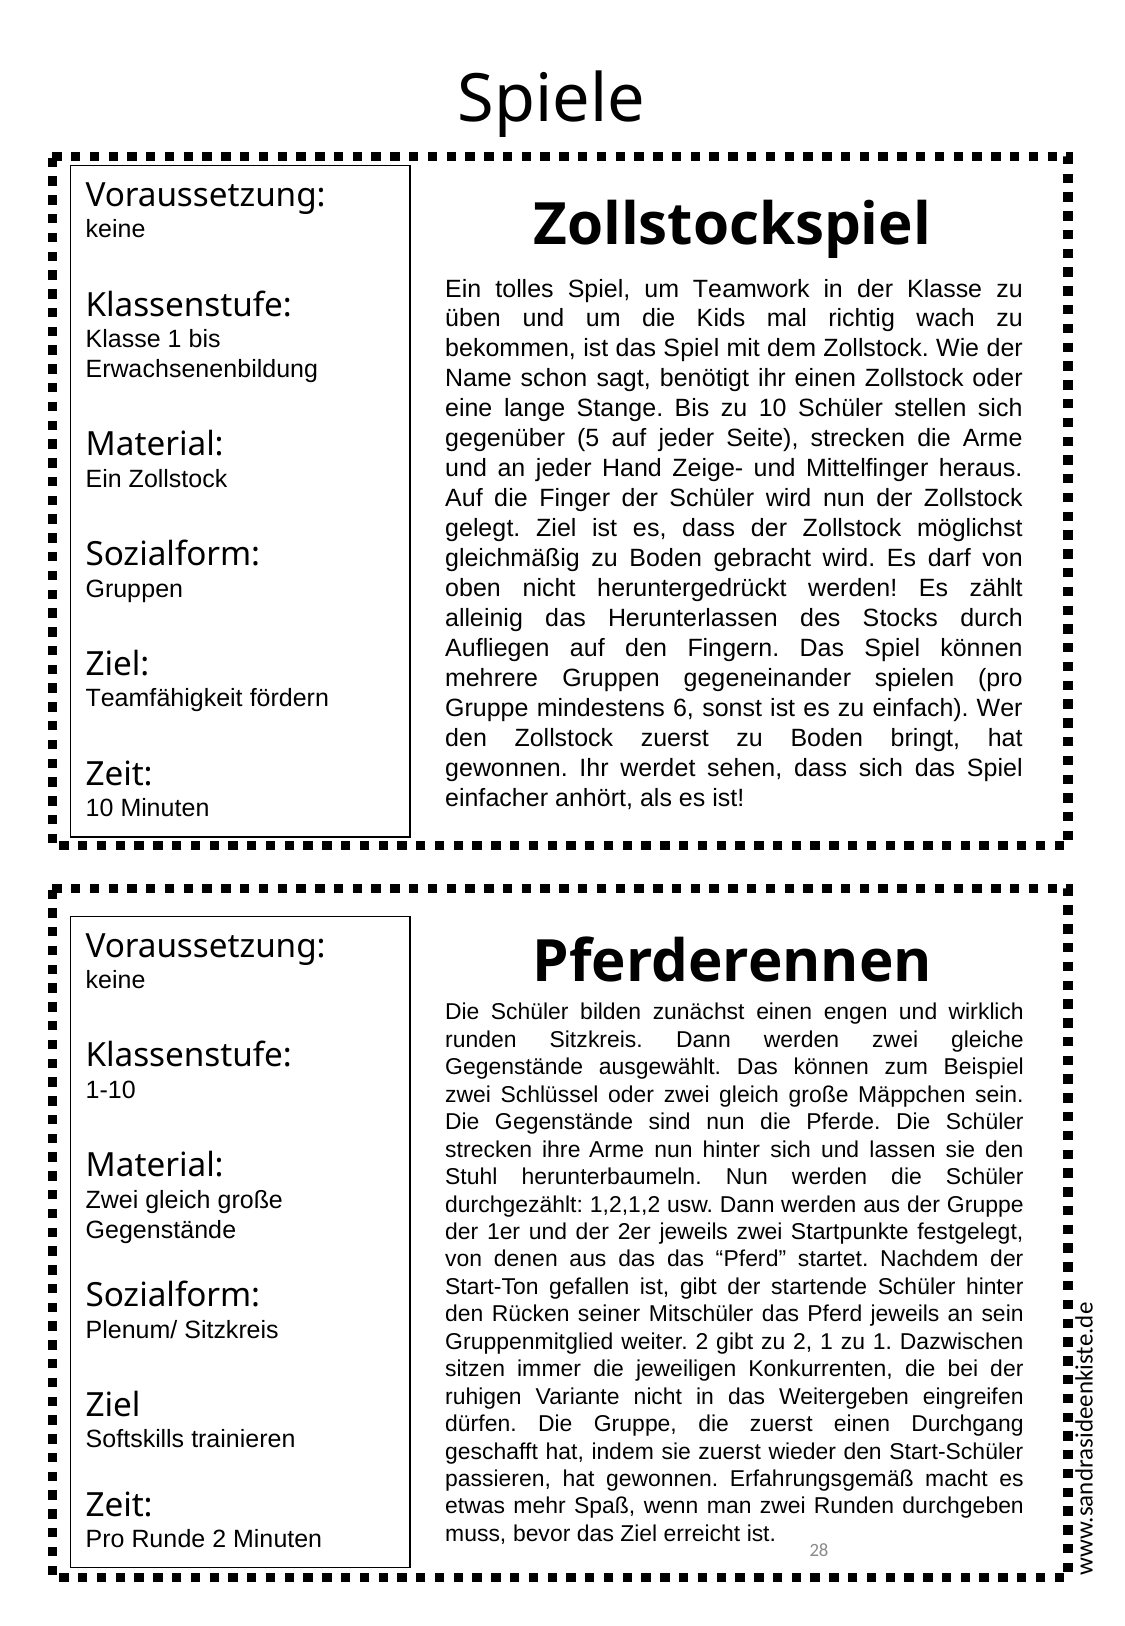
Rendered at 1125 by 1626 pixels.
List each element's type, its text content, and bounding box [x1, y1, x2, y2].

text_box Pferderennen [410, 915, 1055, 1002]
text_box Zollstockspiel [410, 178, 1055, 265]
text_box Die Schüler bilden zunächst einen engen und wirklich runden Sitzkreis. Dann werden zwei gleiche Gegenstände ausgewählt. Das können zum Beispiel zwei Schlüssel oder zwei gleich große Mäppchen sein. Die Gegenstände sind nun die Pferde. Die Schüler strecken ihre Arme nun hinter sich und lassen sie den Stuhl herunterbaumeln. Nun werden die Schüler durchgezählt: 1,2,1,2 usw. Dann werden aus der Gruppe der 1er und der 2er jeweils zwei Startpunkte festgelegt, von denen aus das das “Pferd” startet. Nachdem der Start-Ton gefallen ist, gibt der startende Schüler hinter den Rücken seiner Mitschüler das Pferd jeweils an sein Gruppenmitglied weiter. 2 gibt zu 2, 1 zu 1. Dazwischen sitzen immer die jeweiligen Konkurrenten, die bei der ruhigen Variante nicht in das Weitergeben eingreifen dürfen. Die Gruppe, die zuerst einen Durchgang geschafft hat, indem sie zuerst wieder den Start-Schüler passieren, hat gewonnen. Erfahrungsgemäß macht es etwas mehr Spaß, wenn man zwei Runden durchgeben muss, bevor das Ziel erreicht ist. [430, 989, 1039, 1560]
text_box Voraussetzung: keine Klassenstufe: 1-10 Material: Zwei gleich große Gegenstände Sozialform: Plenum/ Sitzkreis Ziel Softskills trainieren Zeit: Pro Runde 2 Minuten [70, 916, 411, 1568]
text_box Ein tolles Spiel, um Teamwork in der Klasse zu üben und um die Kids mal richtig wach zu bekommen, ist das Spiel mit dem Zollstock. Wie der Name schon sagt, benötigt ihr einen Zollstock oder eine lange Stange. Bis zu 10 Schüler stellen sich gegenüber (5 auf jeder Seite), strecken die Arme und an jeder Hand Zeige- und Mittelfinger heraus. Auf die Finger der Schüler wird nun der Zollstock gelegt. Ziel ist es, dass der Zollstock möglichst gleichmäßig zu Boden gebracht wird. Es darf von oben nicht heruntergedrückt werden! Es zählt alleinig das Herunterlassen des Stocks durch Aufliegen auf den Fingern. Das Spiel können mehrere Gruppen gegeneinander spielen (pro Gruppe mindestens 6, sonst ist es zu einfach). Wer den Zollstock zuerst zu Boden bringt, hat gewonnen. Ihr werdet sehen, dass sich das Spiel einfacher anhört, als es ist! [430, 264, 1039, 825]
text_box Spiele [52, 47, 1069, 144]
text_box www.sandrasideenkiste.de [1059, 1074, 1106, 1591]
text_box Voraussetzung: keine Klassenstufe: Klasse 1 bis Erwachsenenbildung Material: Ein Zollstock Sozialform: Gruppen Ziel: Teamfähigkeit fördern Zeit: 10 Minuten [70, 165, 411, 837]
text_box [794, 1506, 1048, 1593]
